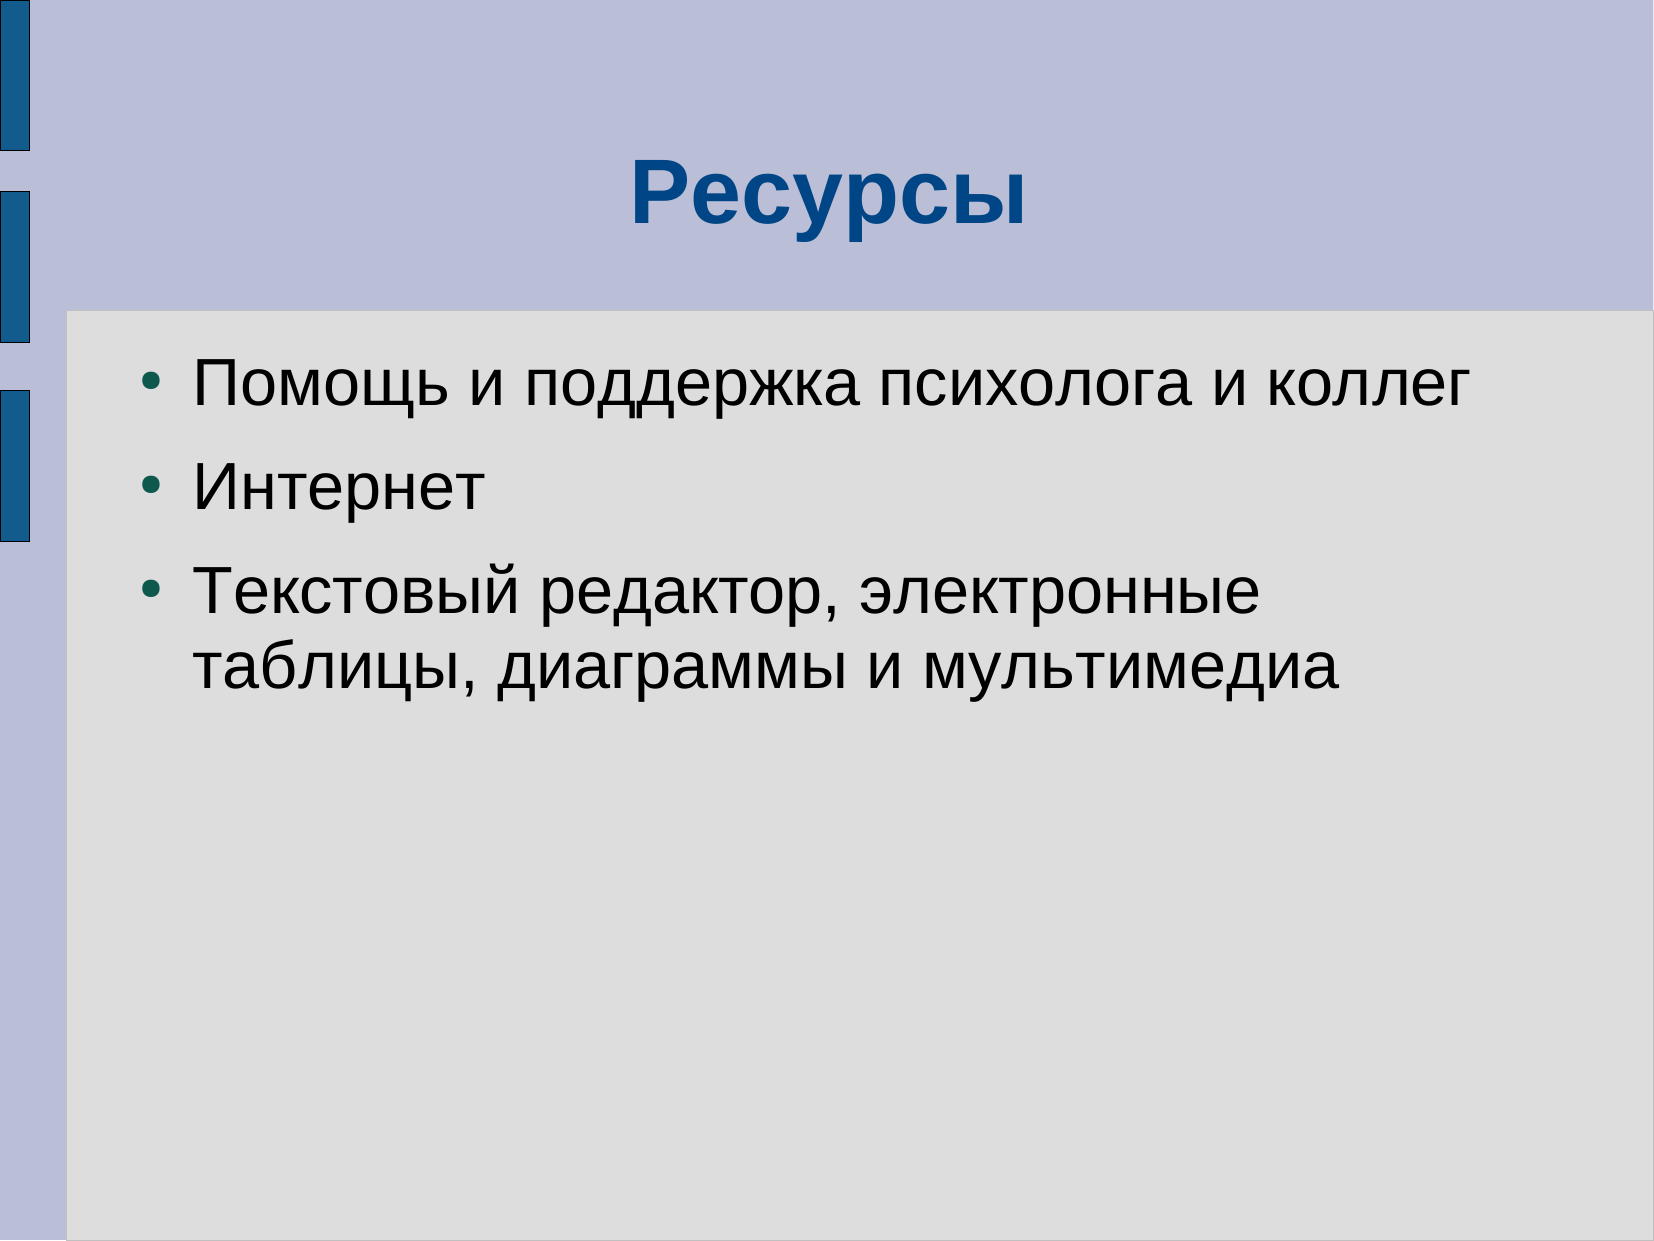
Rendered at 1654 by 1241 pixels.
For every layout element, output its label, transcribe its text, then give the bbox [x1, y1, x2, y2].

list Помощь и поддержка психолога и коллег Интернет Текстовый редактор, электронные таблицы, диаграммы и мультимедиа [121, 344, 1534, 1127]
title Ресурсы [123, 88, 1536, 296]
